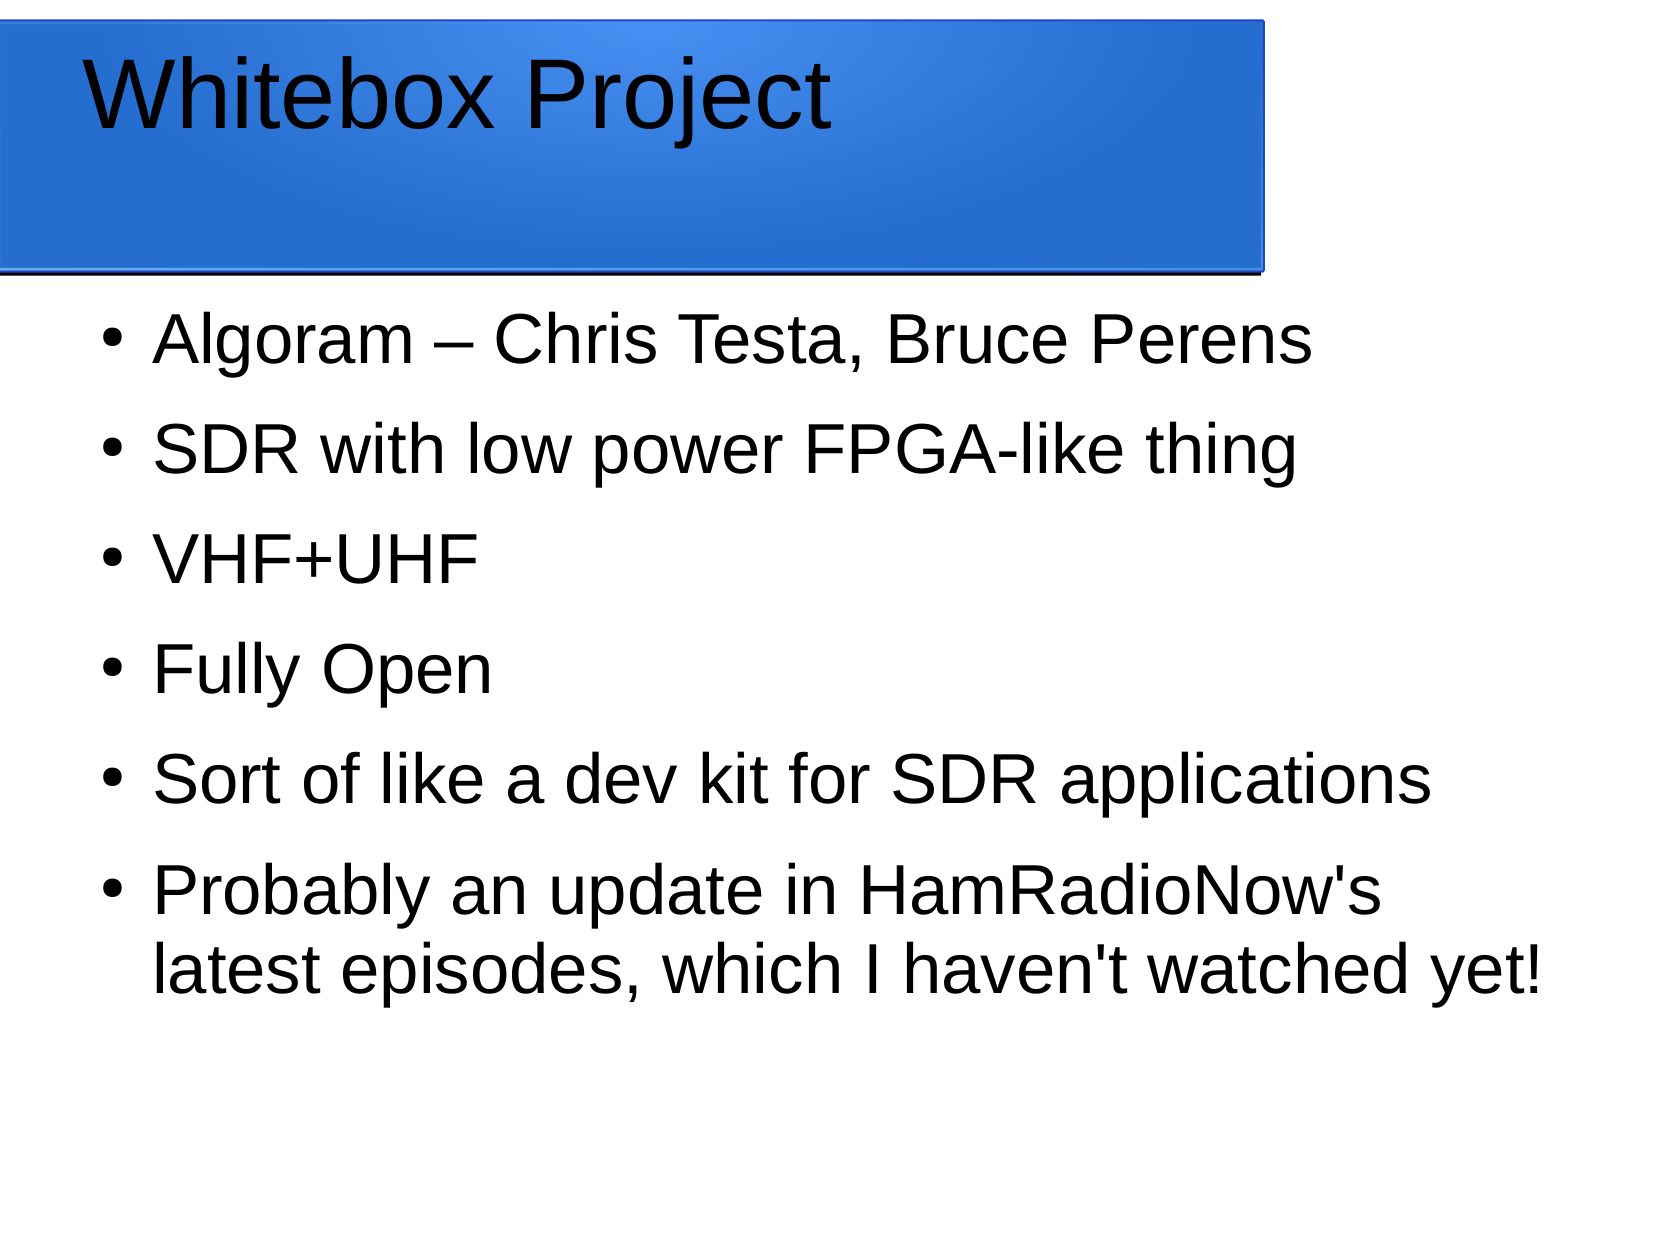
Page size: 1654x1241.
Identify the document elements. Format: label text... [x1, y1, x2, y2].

title Whitebox Project [82, 38, 1235, 261]
list Algoram – Chris Testa, Bruce Perens SDR with low power FPGA-like thing VHF+UHF Fully Open Sort of like a dev kit for SDR applications Probably an update in HamRadioNow's latest episodes, which I haven't watched yet! [82, 299, 1571, 1019]
